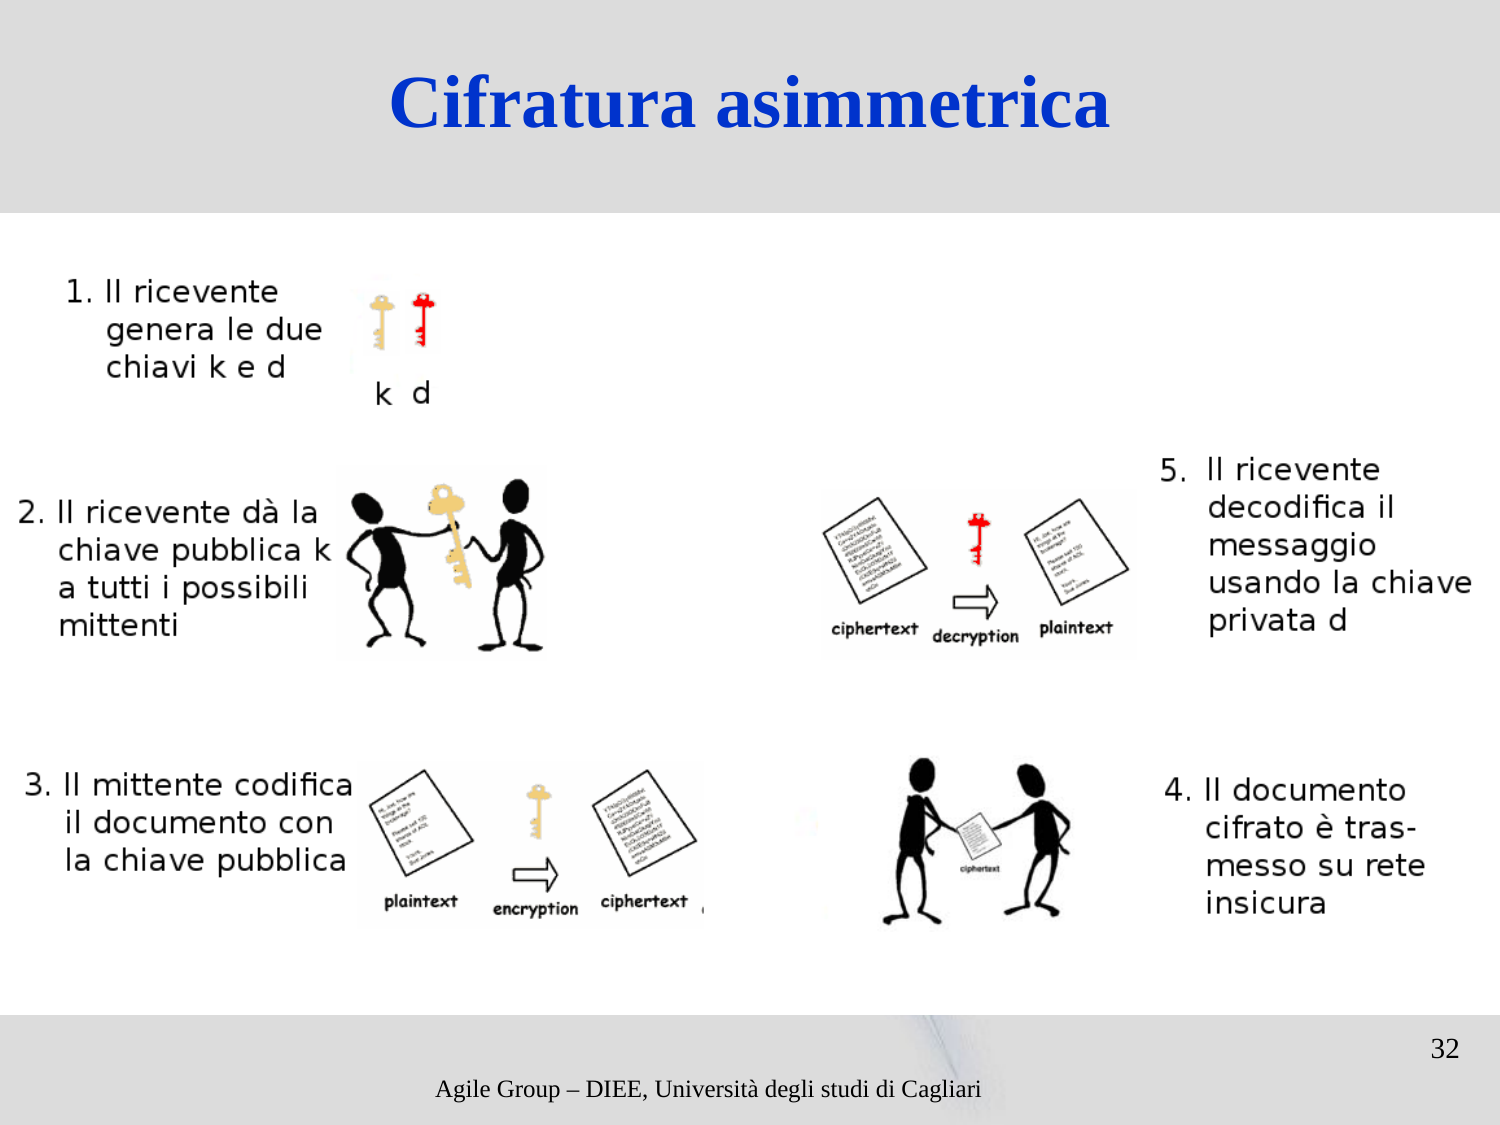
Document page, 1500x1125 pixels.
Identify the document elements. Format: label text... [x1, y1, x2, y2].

picture [0, 0, 1500, 1125]
title Cifratura asimmetrica [112, 8, 1388, 197]
